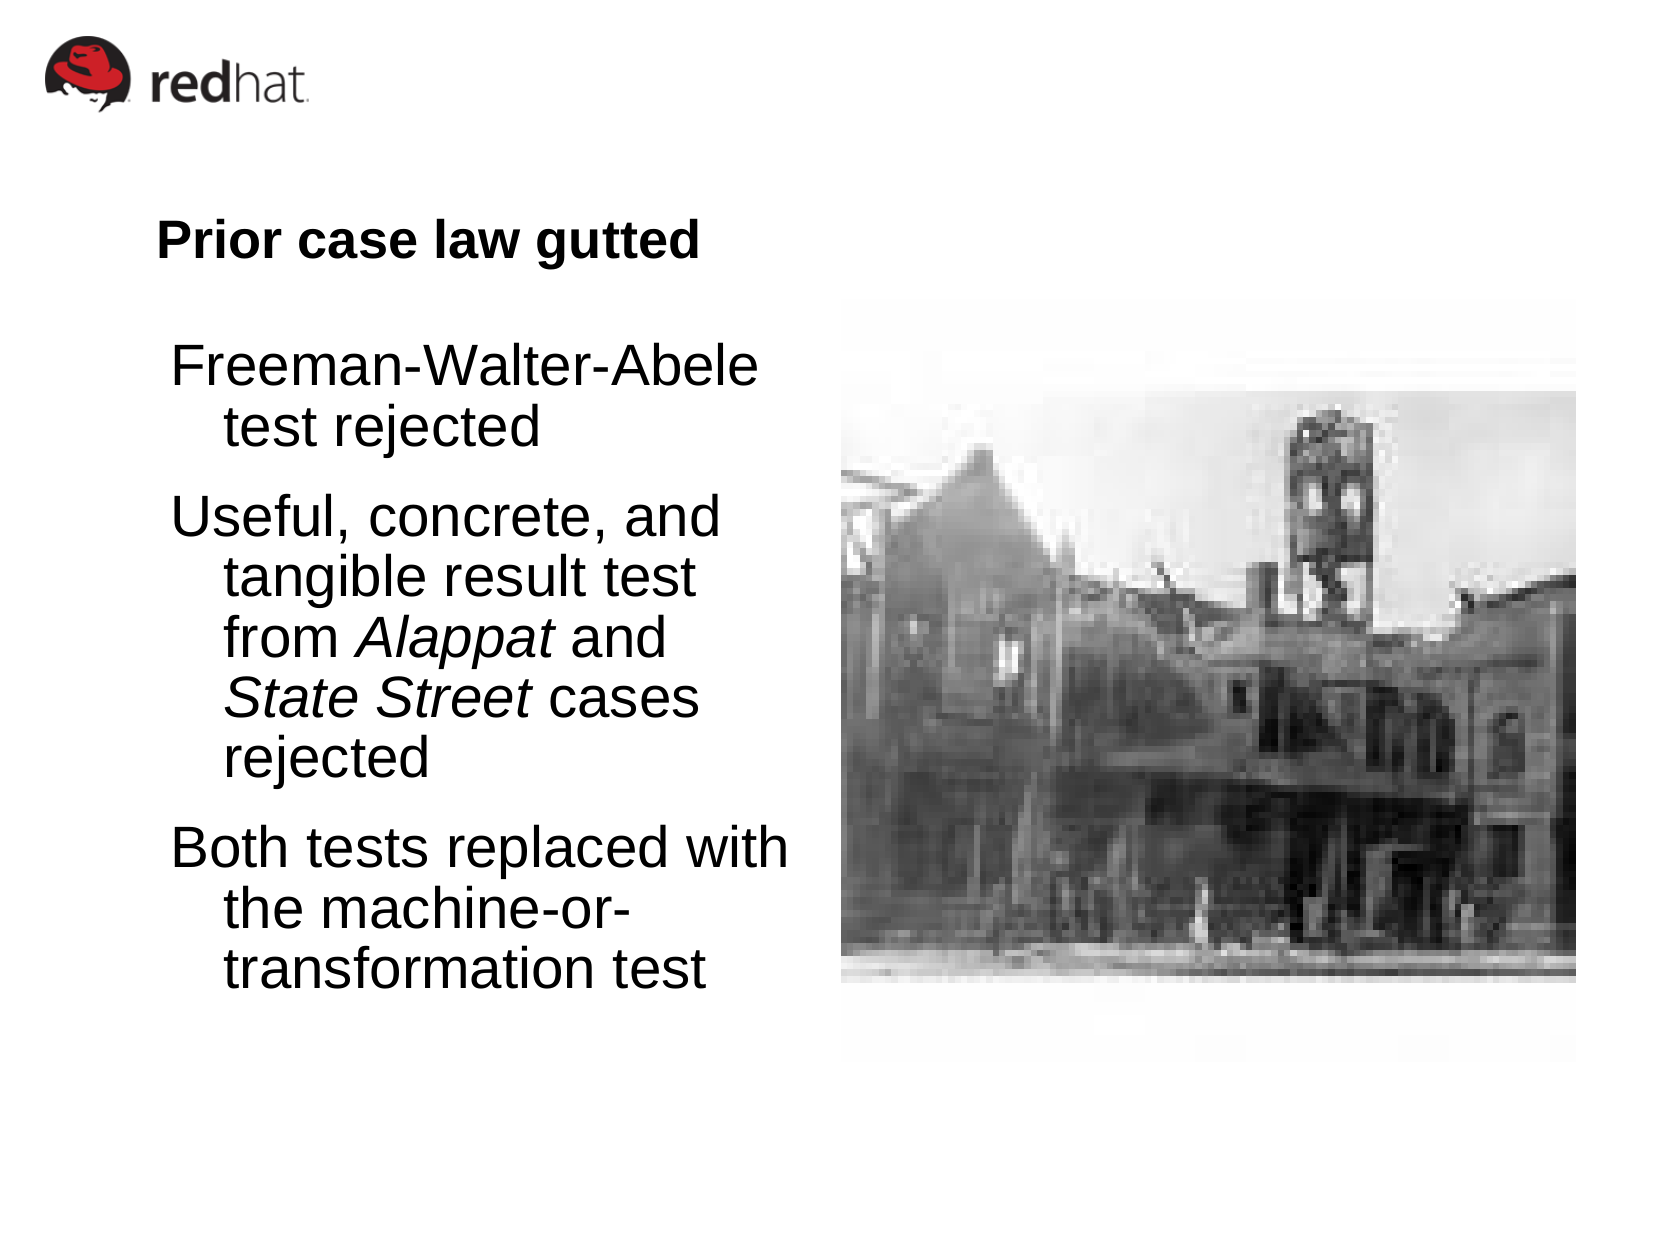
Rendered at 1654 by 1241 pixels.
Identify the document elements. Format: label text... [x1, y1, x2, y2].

list Freeman-Walter-Abele test rejected Useful, concrete, and tangible result test from Alappat and State Street cases rejected Both tests replaced with the machine-or-transformation test [152, 337, 809, 1131]
title Prior case law gutted [156, 196, 1502, 288]
picture [45, 36, 309, 122]
picture [841, 299, 1576, 1062]
